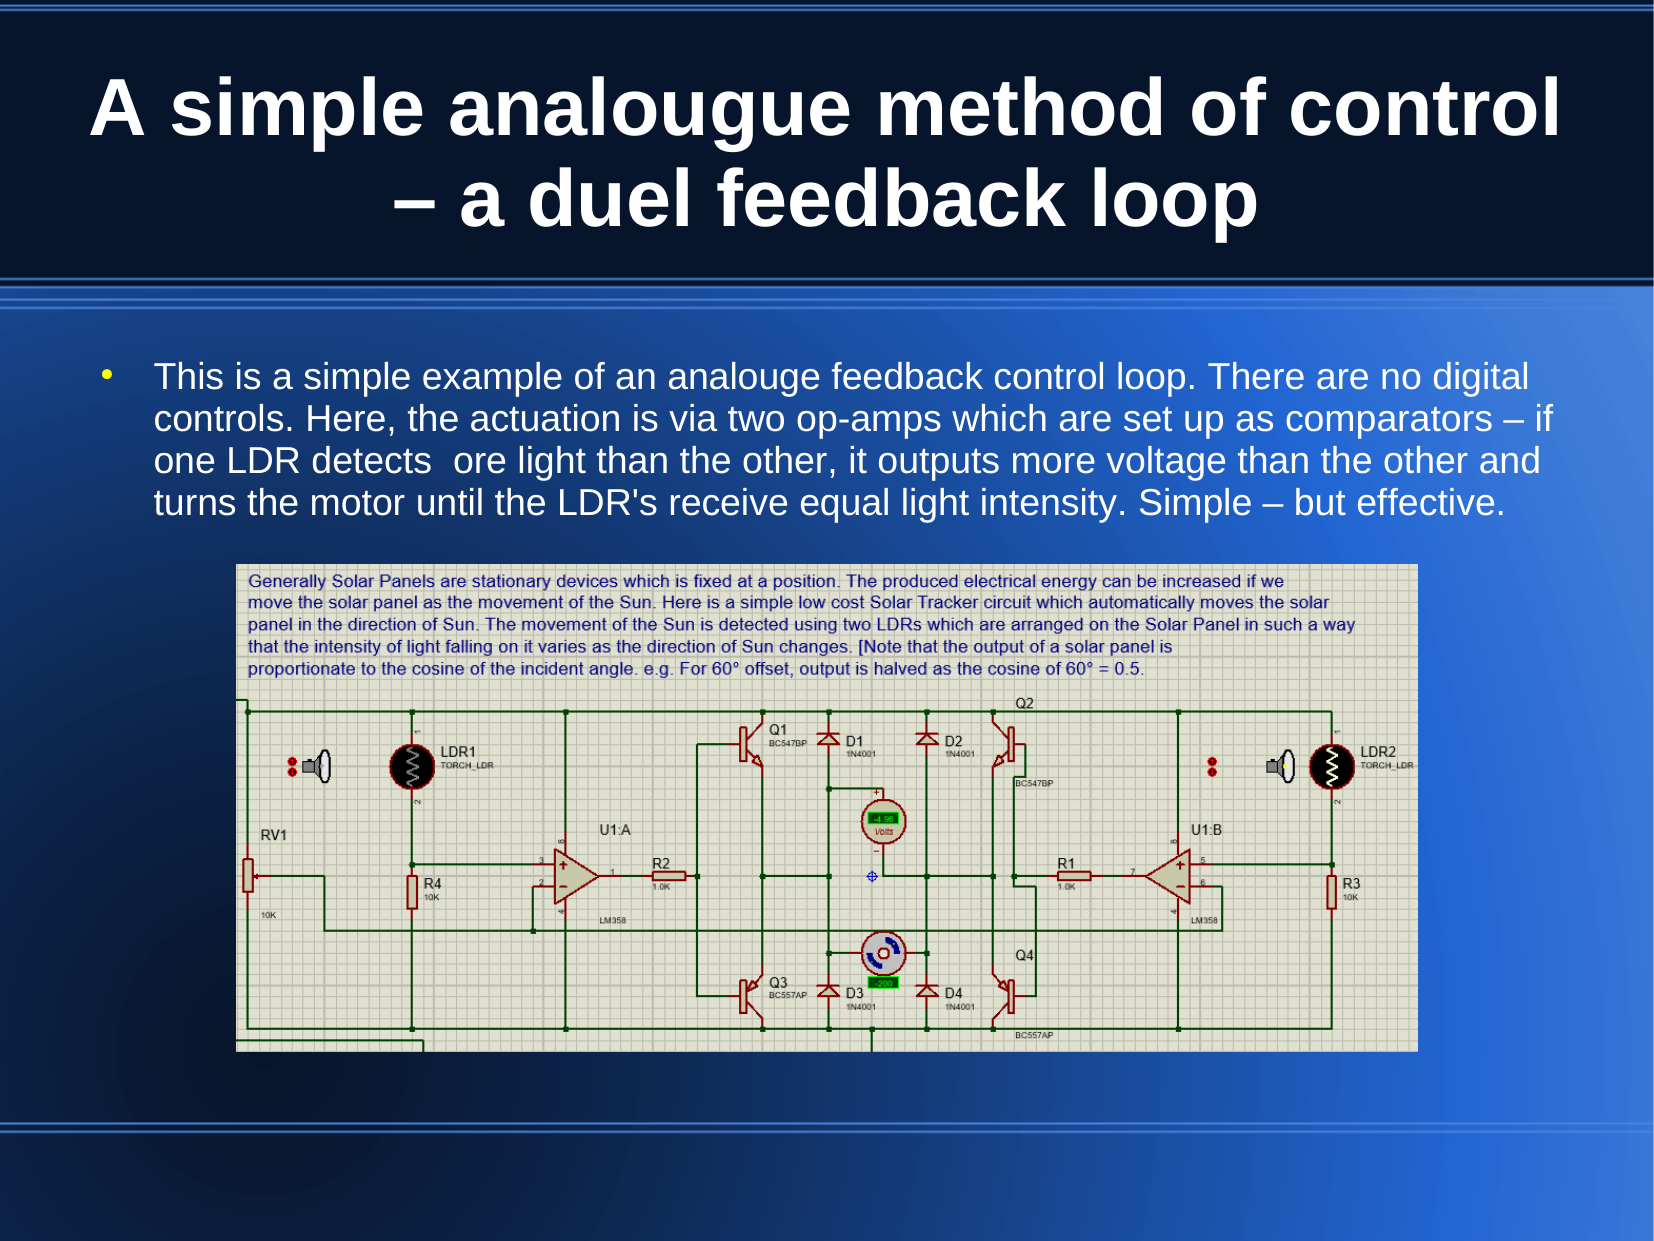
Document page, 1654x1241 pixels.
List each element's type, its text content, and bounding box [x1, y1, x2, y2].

list This is a simple example of an analouge feedback control loop. There are no digital controls. Here, the actuation is via two op-amps which are set up as comparators – if one LDR detects ore light than the other, it outputs more voltage than the other and turns the motor until the LDR's receive equal light intensity. Simple – but effective. [82, 355, 1571, 1058]
picture [0, 0, 1654, 1241]
title A simple analougue method of control – a duel feedback loop [82, 49, 1571, 257]
